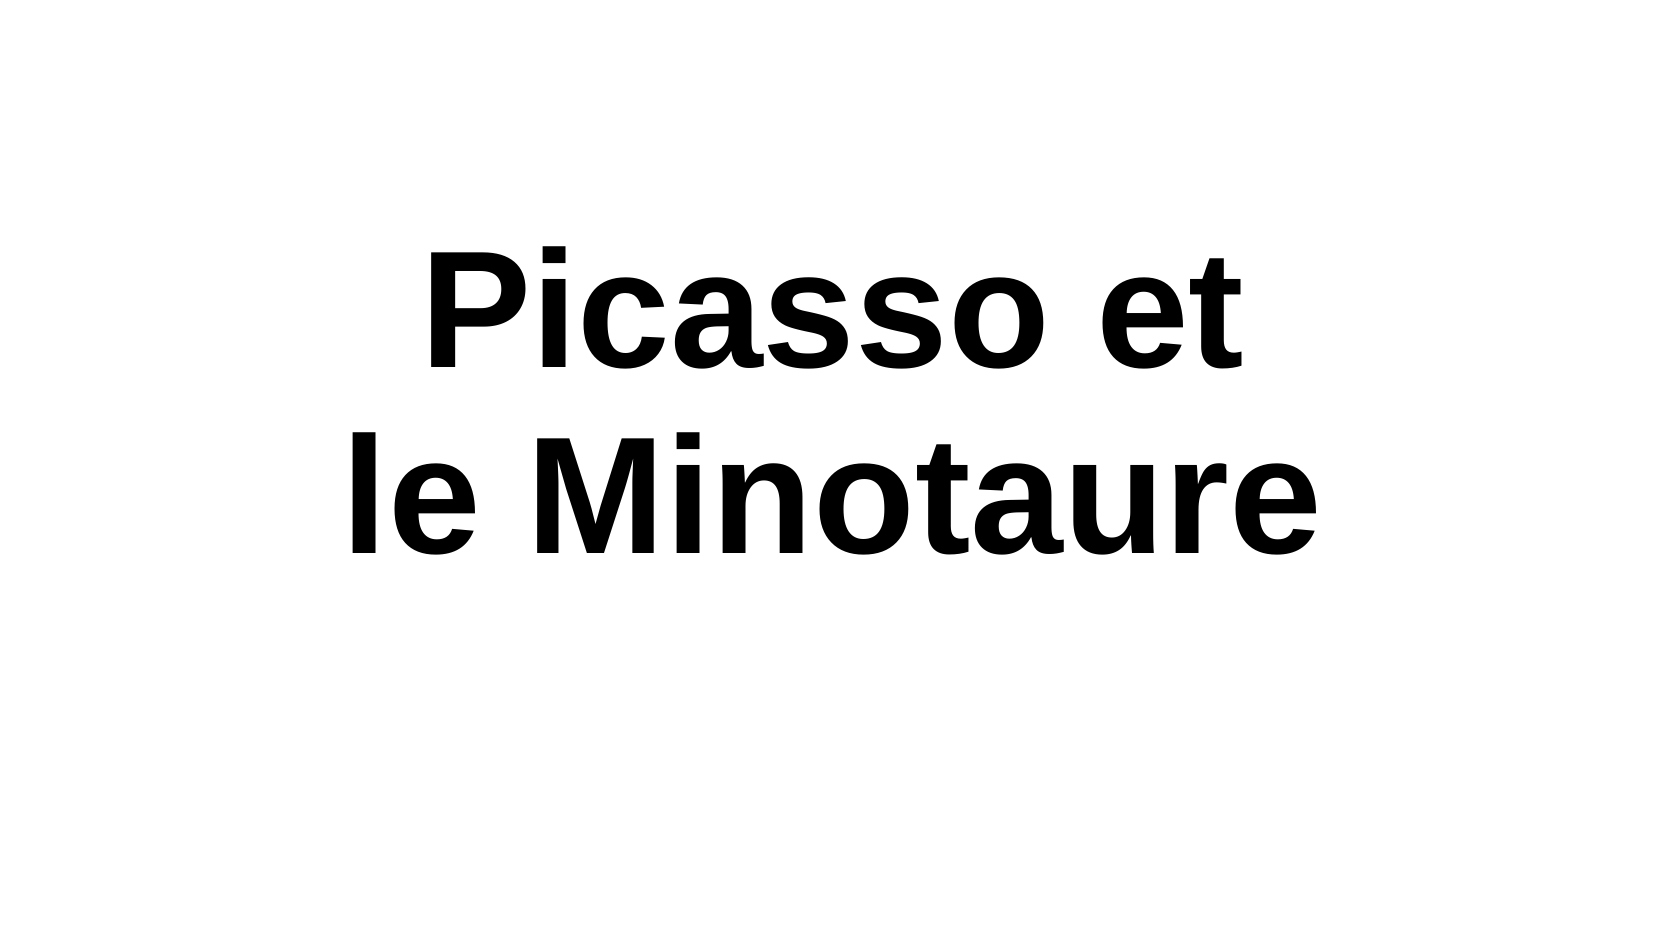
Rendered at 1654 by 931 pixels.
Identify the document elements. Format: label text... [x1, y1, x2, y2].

title Picasso et le Minotaure [88, 216, 1577, 589]
